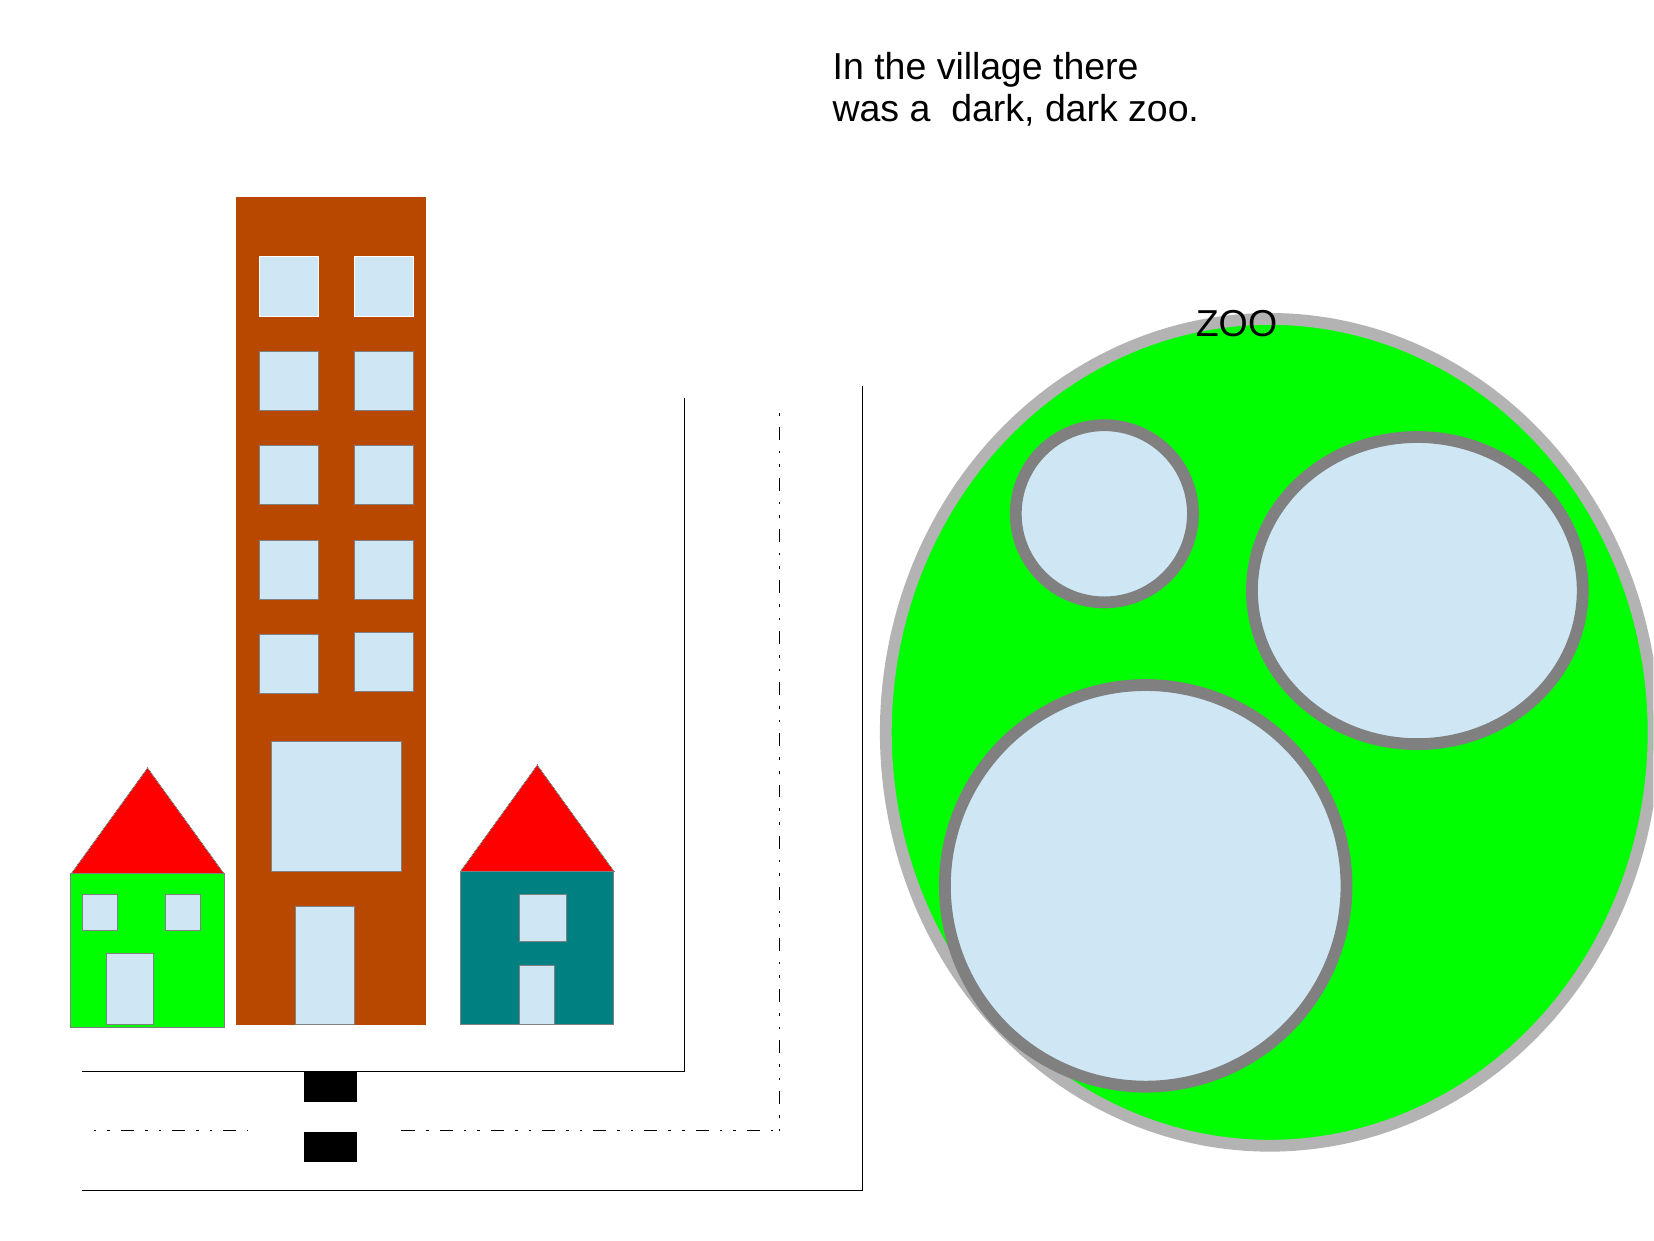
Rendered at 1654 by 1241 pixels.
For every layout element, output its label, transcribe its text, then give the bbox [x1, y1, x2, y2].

text_box In the village there was a dark, dark zoo. [803, 23, 1241, 153]
text_box [460, 764, 615, 1025]
text_box ZOO [1181, 295, 1418, 353]
text_box [70, 767, 225, 1028]
text_box [885, 330, 1654, 1146]
text_box [236, 197, 426, 1025]
